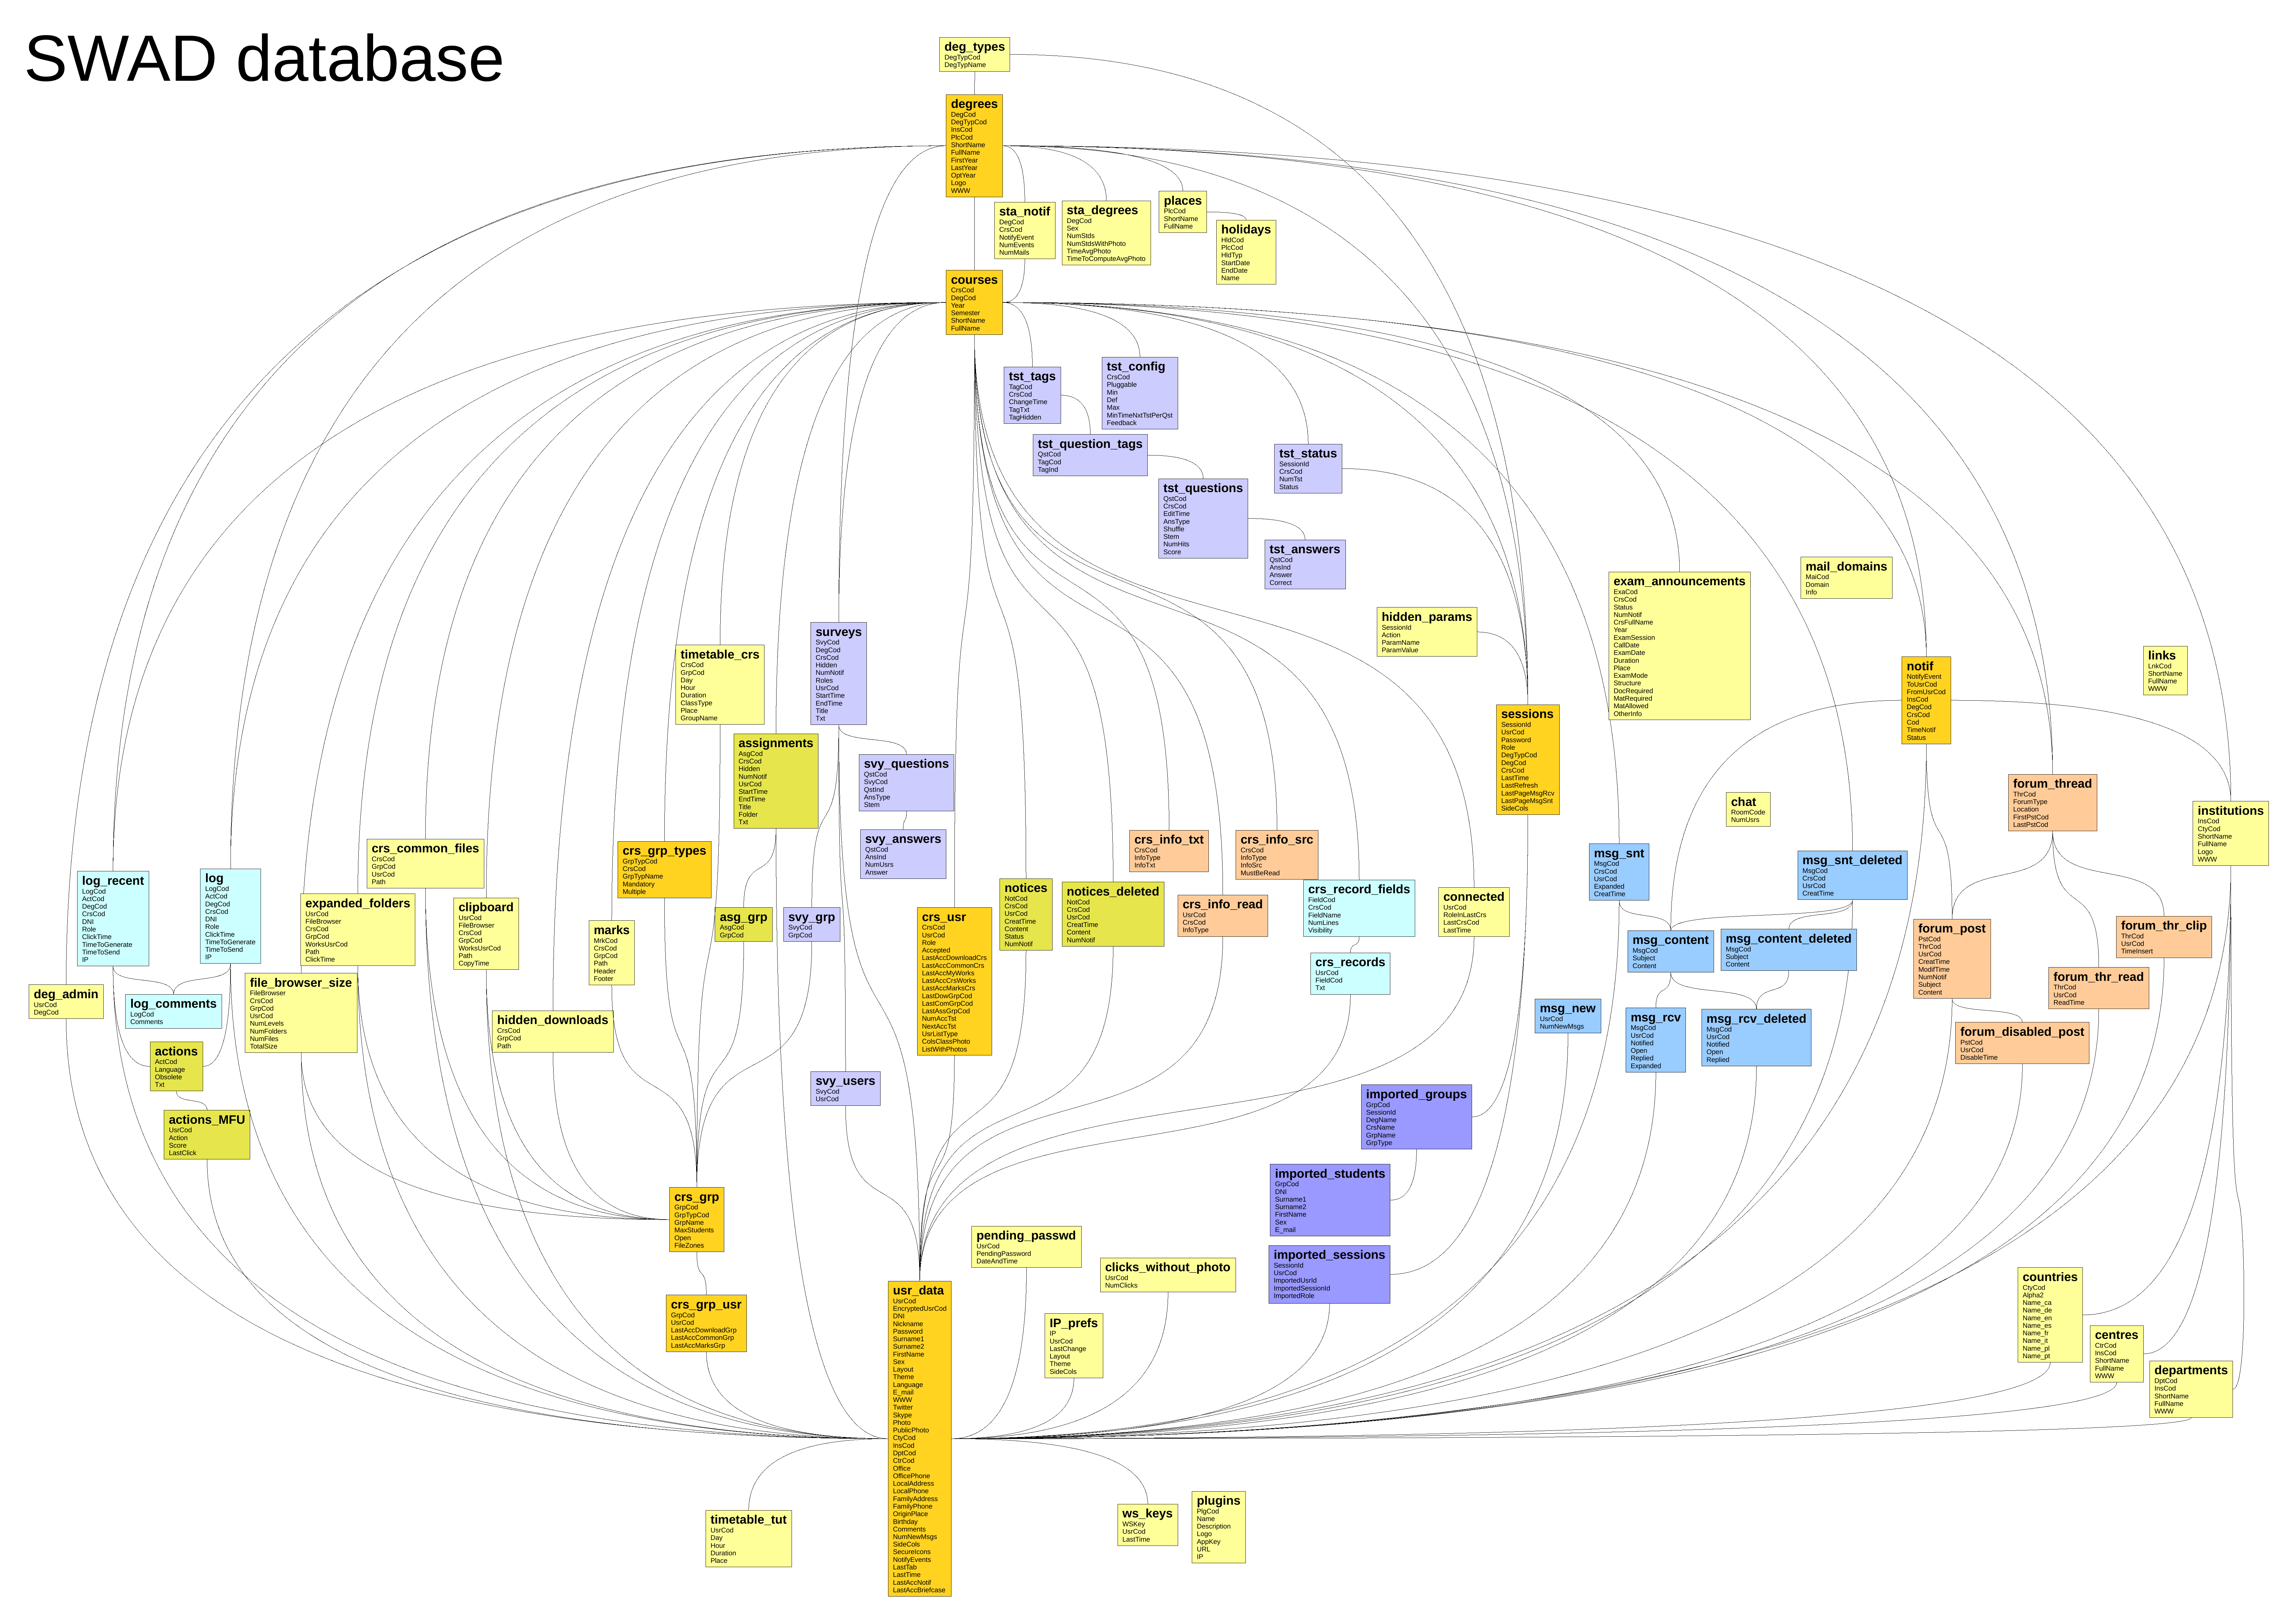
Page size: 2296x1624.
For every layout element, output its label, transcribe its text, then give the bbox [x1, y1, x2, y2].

text_box crs_usr CrsCod UsrCod Role Accepted LastAccDownloadCrs LastAccCommonCrs LastAccMyWorks LastAccCrsWorks LastAccMarksCrs LastDowGrpCod LastComGrpCod LastAssGrpCod NumAccTst NextAccTst UsrListType ColsClassPhoto ListWithPhotos [917, 907, 992, 1054]
text_box crs_grp_usr GrpCod UsrCod LastAccDownloadGrp LastAccCommonGrp LastAccMarksGrp [666, 1295, 747, 1352]
text_box centres CtrCod InsCod ShortName FullName WWW [2090, 1325, 2144, 1382]
text_box places PlcCod ShortName FullName [1159, 191, 1207, 233]
text_box plugins PlgCod Name Description Logo AppKey URL IP [1192, 1491, 1246, 1563]
text_box timetable_tut UsrCod Day Hour Duration Place [706, 1510, 792, 1567]
text_box connected UsrCod RoleInLastCrs LastCrsCod LastTime [1438, 887, 1510, 937]
text_box marks MrkCod CrsCod GrpCod Path Header Footer [589, 920, 635, 985]
text_box imported_sessions SessionId UsrCod ImportedUsrId ImportedSessionId ImportedRole [1269, 1245, 1390, 1304]
text_box crs_info_read UsrCod CrsCod InfoType [1178, 895, 1268, 937]
text_box tst_config CrsCod Pluggable Min Def Max MinTimeNxtTstPerQst Feedback [1102, 357, 1178, 429]
text_box SWAD database [19, 19, 2277, 97]
text_box tst_answers QstCod AnsInd Answer Correct [1265, 540, 1346, 589]
text_box notices NotCod CrsCod UsrCod CreatTime Content Status NumNotif [1000, 879, 1053, 950]
text_box tst_question_tags QstCod TagCod TagInd [1033, 434, 1148, 476]
text_box crs_records UsrCod FieldCod Txt [1311, 953, 1390, 995]
text_box svy_answers QstCod AnsInd NumUsrs Answer [860, 829, 946, 879]
text_box msg_new UsrCod NumNewMsgs [1535, 999, 1601, 1033]
text_box msg_rcv_deleted MsgCod UsrCod Notified Open Replied [1702, 1009, 1811, 1066]
text_box departments DptCod InsCod ShortName FullName WWW [2150, 1361, 2233, 1418]
text_box imported_groups GrpCod SessionId DegName CrsName GrpName GrpType [1361, 1085, 1472, 1149]
text_box expanded_folders UsrCod FileBrowser CrsCod GrpCod WorksUsrCod Path ClickTime [300, 894, 415, 966]
text_box deg_admin UsrCod DegCod [29, 984, 104, 1019]
text_box courses CrsCod DegCod Year Semester ShortName FullName [946, 270, 1003, 334]
text_box clipboard UsrCod FileBrowser CrsCod GrpCod WorksUsrCod Path CopyTime [454, 898, 519, 969]
text_box msg_snt_deleted MsgCod CrsCod UsrCod CreatTime [1798, 851, 1908, 900]
text_box actions_MFU UsrCod Action Score LastClick [164, 1110, 250, 1159]
text_box hidden_downloads CrsCod GrpCod Path [492, 1011, 614, 1052]
text_box svy_users SvyCod UsrCod [811, 1071, 880, 1106]
text_box notices_deleted NotCod CrsCod UsrCod CreatTime Content NumNotif [1062, 882, 1164, 946]
text_box msg_content_deleted MsgCod Subject Content [1721, 929, 1857, 971]
text_box chat RoomCode NumUsrs [1726, 792, 1771, 827]
text_box msg_rcv MsgCod UsrCod Notified Open Replied Expanded [1626, 1008, 1686, 1072]
text_box notif NotifyEvent ToUsrCod FromUsrCod InsCod DegCod CrsCod Cod TimeNotif Status [1902, 657, 1951, 744]
text_box links LnkCod ShortName FullName WWW [2143, 646, 2188, 695]
text_box sta_degrees DegCod Sex NumStds NumStdsWithPhoto TimeAvgPhoto TimeToComputeAvgPhoto [1062, 201, 1151, 265]
text_box crs_common_files CrsCod GrpCod UsrCod Path [367, 839, 484, 888]
text_box surveys SvyCod DegCod CrsCod Hidden NumNotif Roles UsrCod StartTime EndTime Title Txt [811, 622, 867, 724]
text_box svy_questions QstCod SvyCod QstInd AnsType Stem [859, 754, 954, 811]
text_box crs_grp GrpCod GrpTypCod GrpName MaxStudents Open FileZones [669, 1187, 724, 1252]
text_box tst_tags TagCod CrsCod ChangeTime TagTxt TagHidden [1004, 367, 1061, 423]
text_box actions ActCod Language Obsolete Txt [150, 1042, 203, 1091]
text_box countries CtyCod Alpha2 Name_ca Name_de Name_en Name_es Name_fr Name_it Name_pl Name_pt [2018, 1267, 2083, 1362]
text_box IP_prefs IP UsrCod LastChange Layout Theme SideCols [1045, 1313, 1103, 1378]
text_box msg_content MsgCod Subject Content [1628, 931, 1714, 972]
text_box log_recent LogCod ActCod DegCod CrsCod DNI Role ClickTime TimeToGenerate TimeToSend IP [77, 871, 149, 966]
text_box forum_thr_clip ThrCod UsrCod TimeInsert [2116, 916, 2212, 958]
text_box forum_thr_read ThrCod UsrCod ReadTime [2048, 967, 2149, 1009]
text_box log LogCod ActCod DegCod CrsCod DNI Role ClickTime TimeToGenerate TimeToSend IP [200, 869, 261, 963]
text_box ws_keys WSKey UsrCod LastTime [1118, 1504, 1178, 1546]
text_box assignments AsgCod CrsCod Hidden NumNotif UsrCod StartTime EndTime Title Folder Txt [734, 734, 818, 828]
text_box clicks_without_photo UsrCod NumClicks [1100, 1258, 1236, 1292]
text_box log_comments LogCod Comments [125, 994, 222, 1029]
text_box sessions SessionId UsrCod Password Role DegTypCod DegCod CrsCod LastTime LastRefresh LastPageMsgRcv LastPageMsgSnt SideCols [1496, 705, 1559, 814]
text_box crs_info_txt CrsCod InfoType InfoTxt [1129, 830, 1209, 872]
text_box file_browser_size FileBrowser CrsCod GrpCod UsrCod NumLevels NumFolders NumFiles TotalSize [245, 973, 357, 1052]
text_box degrees DegCod DegTypCod InsCod PlcCod ShortName FullName FirstYear LastYear OptYear Logo WWW [946, 97, 1003, 197]
text_box institutions InsCod CtyCod ShortName FullName Logo WWW [2193, 801, 2269, 865]
text_box tst_questions QstCod CrsCod EditTime AnsType Shuffle Stem NumHits Score [1158, 479, 1248, 558]
text_box crs_info_src CrsCod InfoType InfoSrc MustBeRead [1236, 830, 1318, 880]
text_box hidden_params SessionId Action ParamName ParamValue [1377, 607, 1477, 657]
text_box sta_notif DegCod CrsCod NotifyEvent NumEvents NumMails [994, 202, 1055, 259]
text_box forum_post PstCod ThrCod UsrCod CreatTime ModifTime NumNotif Subject Content [1913, 919, 1991, 998]
text_box holidays HldCod PlcCod HldTyp StartDate EndDate Name [1216, 220, 1276, 284]
text_box msg_snt MsgCod CrsCod UsrCod Expanded CreatTime [1589, 844, 1649, 900]
text_box forum_thread ThrCod ForumType Location FirstPstCod LastPstCod [2008, 774, 2097, 831]
text_box pending_passwd UsrCod PendingPassword DateAndTime [971, 1226, 1082, 1268]
text_box exam_announcements ExaCod CrsCod Status NumNotif CrsFullName Year ExamSession CallDate ExamDate Duration Place ExamMode Structure DocRequired MatRequired MatAllowed OtherInfo [1609, 572, 1751, 719]
text_box crs_record_fields FieldCod CrsCod FieldName NumLines Visibility [1303, 880, 1415, 937]
text_box tst_status SessionId CrsCod NumTst Status [1274, 444, 1342, 493]
text_box forum_disabled_post PstCod UsrCod DisableTime [1955, 1022, 2089, 1064]
text_box timetable_crs CrsCod GrpCod Day Hour Duration ClassType Place GroupName [676, 645, 764, 724]
text_box usr_data UsrCod EncryptedUsrCod DNI Nickname Password Surname1 Surname2 FirstName Sex Layout Theme Language E_mail WWW Twitter Skype Photo PublicPhoto CtyCod InsCod DptCod CtrCod Office OfficePhone LocalAddress LocalPhone FamilyAddress FamilyPhone OriginPlace Birthday Comments NumNewMsgs SideCols SecureIcons NotifyEvents LastTab LastTime LastAccNotif LastAccBriefcase [888, 1281, 951, 1593]
text_box crs_grp_types GrpTypCod CrsCod GrpTypName Mandatory Multiple [618, 841, 711, 898]
text_box svy_grp SvyCod GrpCod [783, 907, 840, 942]
text_box imported_students GrpCod DNI Surname1 Surname2 FirstName Sex E_mail [1270, 1164, 1390, 1236]
text_box mail_domains MaiCod Domain Info [1801, 557, 1893, 599]
text_box asg_grp AsgCod GrpCod [715, 907, 773, 942]
